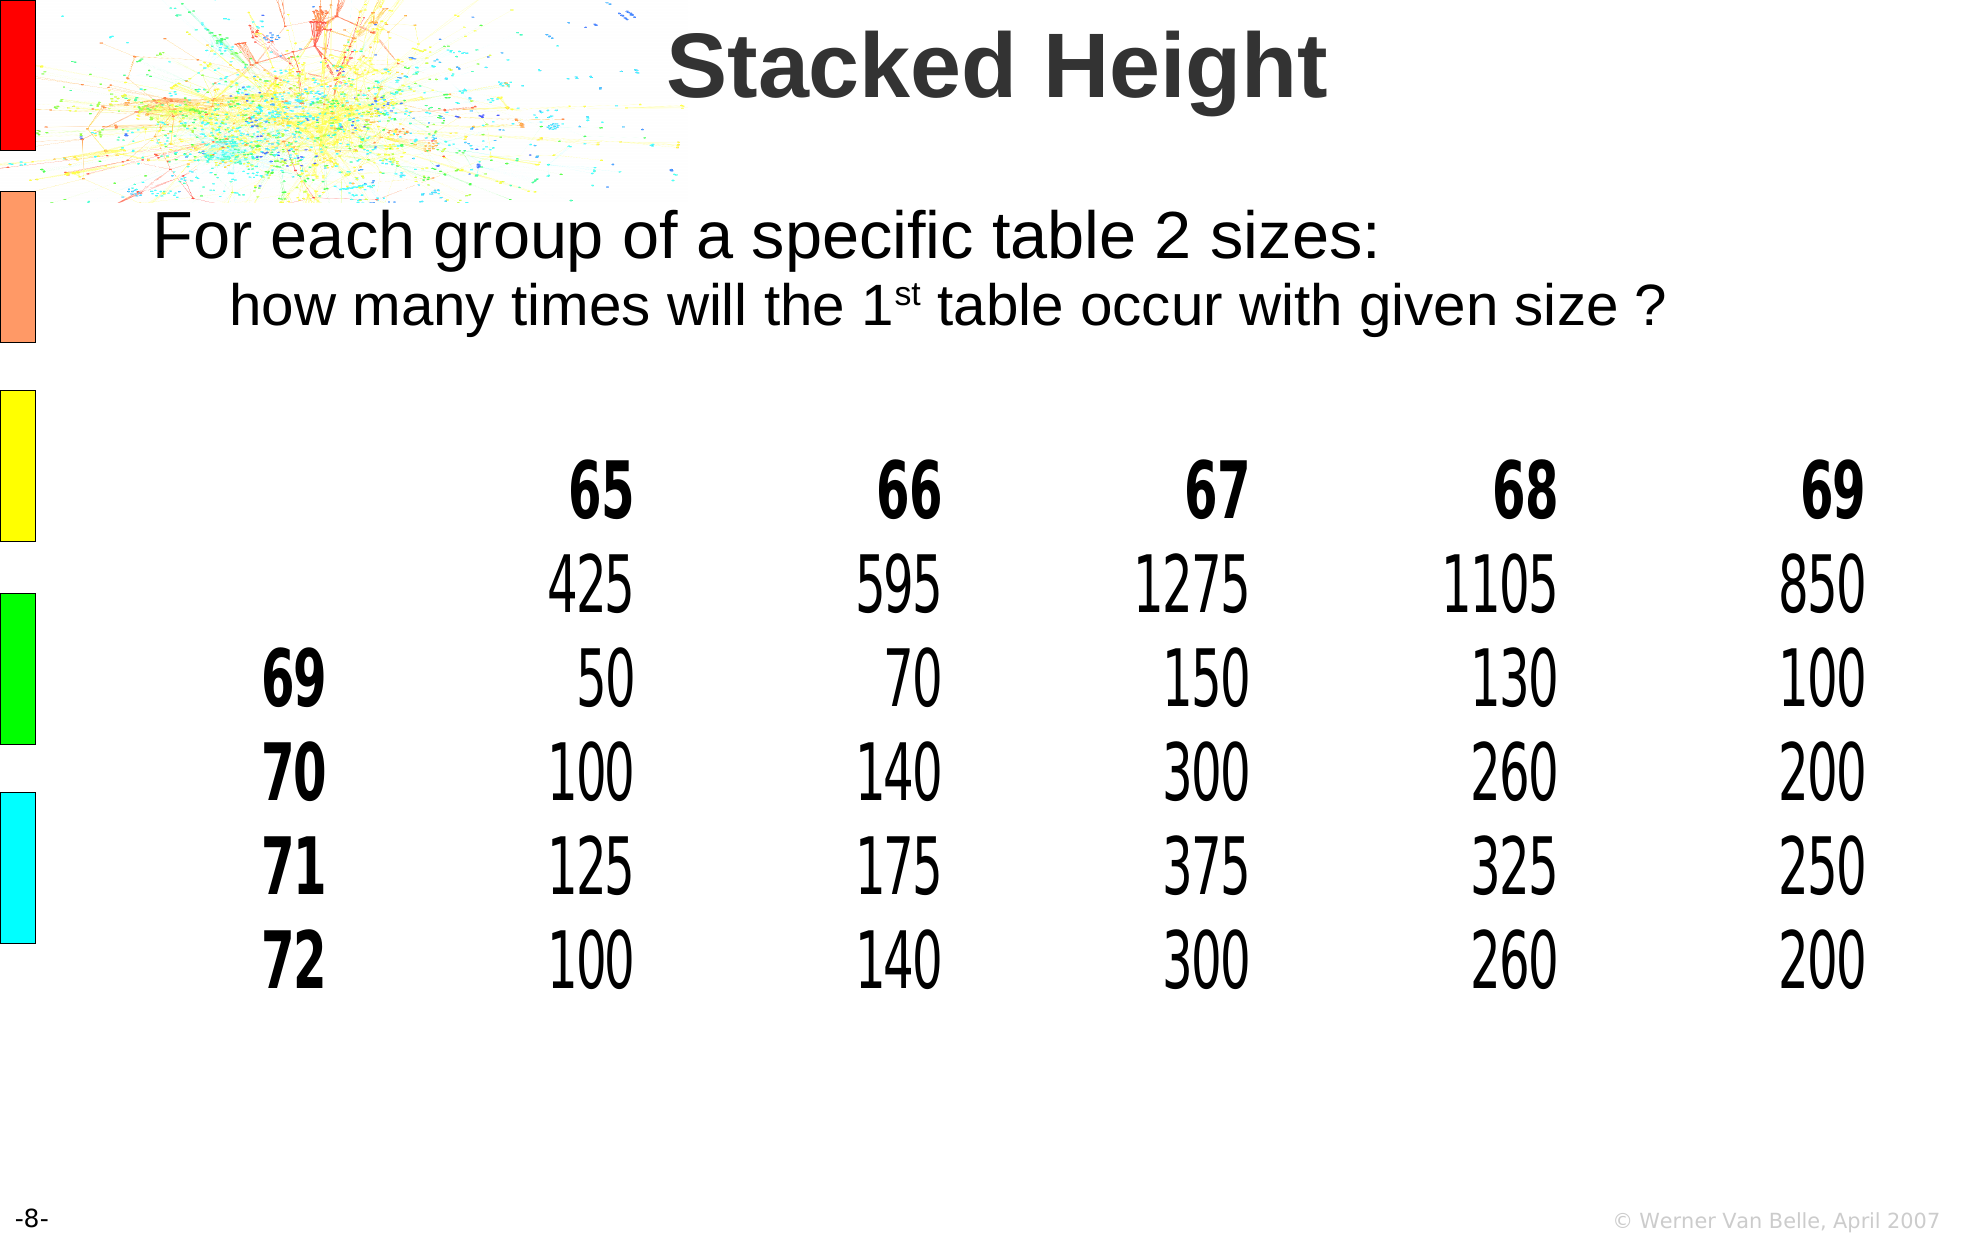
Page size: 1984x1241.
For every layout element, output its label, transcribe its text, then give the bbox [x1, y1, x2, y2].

chart [23, 450, 1876, 1023]
list For each group of a specific table 2 sizes: how many times will the 1st table occur with given size ? [134, 197, 1935, 1152]
title Stacked Height [150, 7, 1845, 125]
